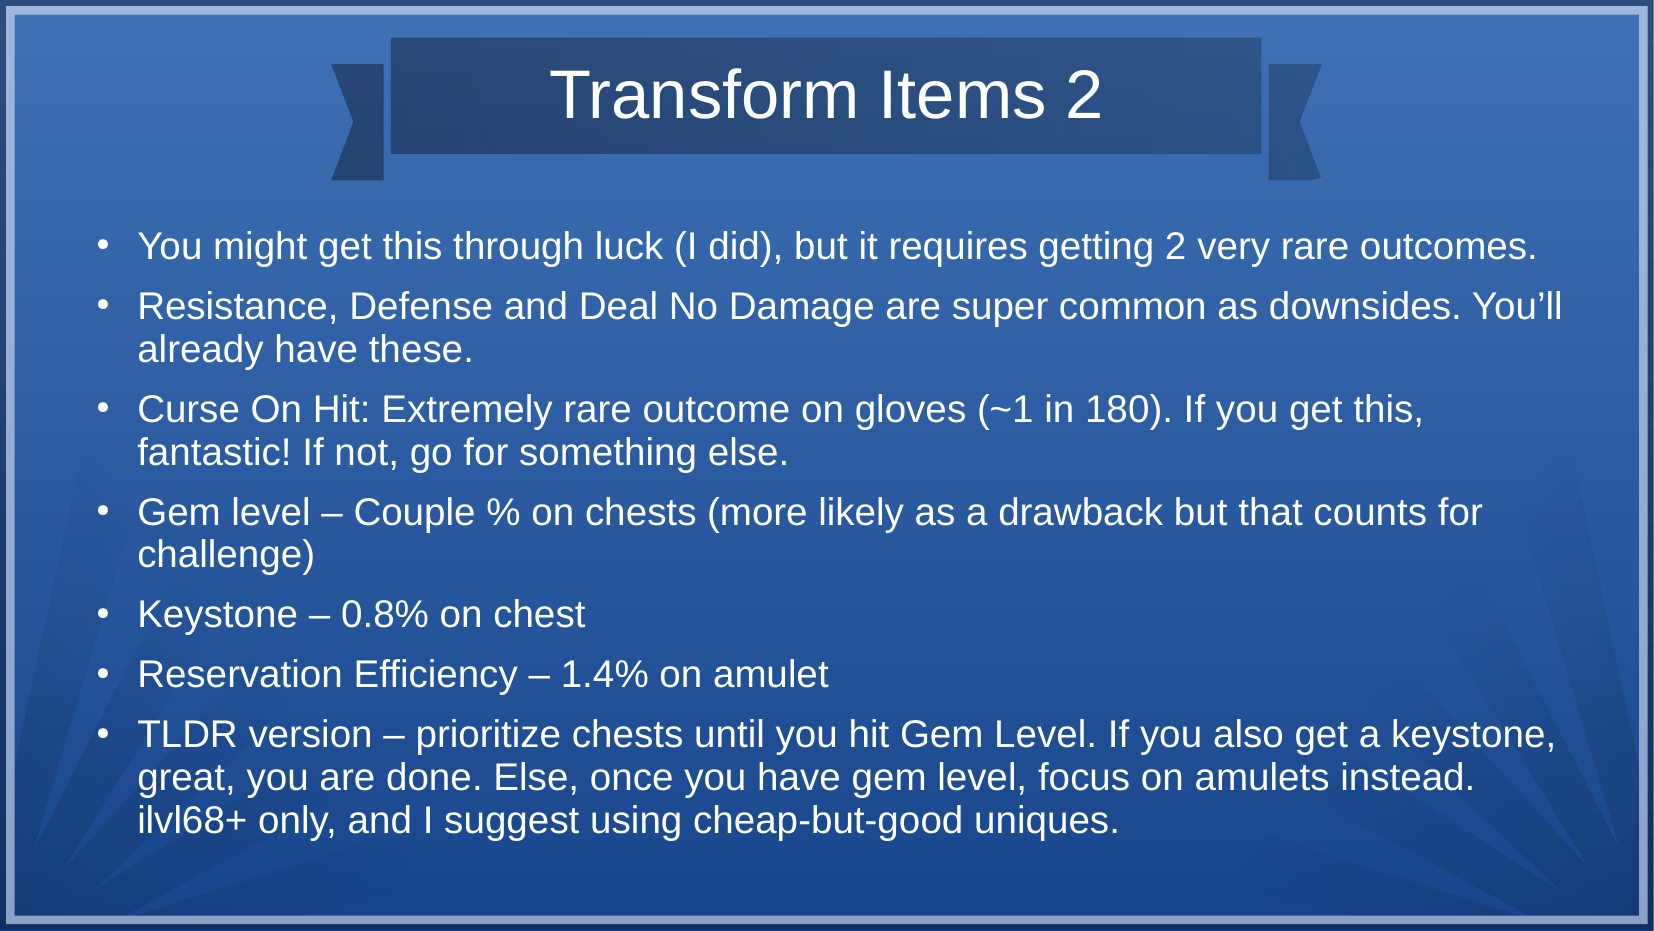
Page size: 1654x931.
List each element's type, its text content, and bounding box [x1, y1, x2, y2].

title Transform Items 2 [389, 35, 1264, 154]
list You might get this through luck (I did), but it requires getting 2 very rare outcomes. Resistance, Defense and Deal No Damage are super common as downsides. You’ll already have these. Curse On Hit: Extremely rare outcome on gloves (~1 in 180). If you get this, fantastic! If not, go for something else. Gem level – Couple % on chests (more likely as a drawback but that counts for challenge) Keystone – 0.8% on chest Reservation Efficiency – 1.4% on amulet TLDR version – prioritize chests until you hit Gem Level. If you also get a keystone, great, you are done. Else, once you have gem level, focus on amulets instead. ilvl68+ only, and I suggest using cheap-but-good uniques. [82, 224, 1571, 848]
